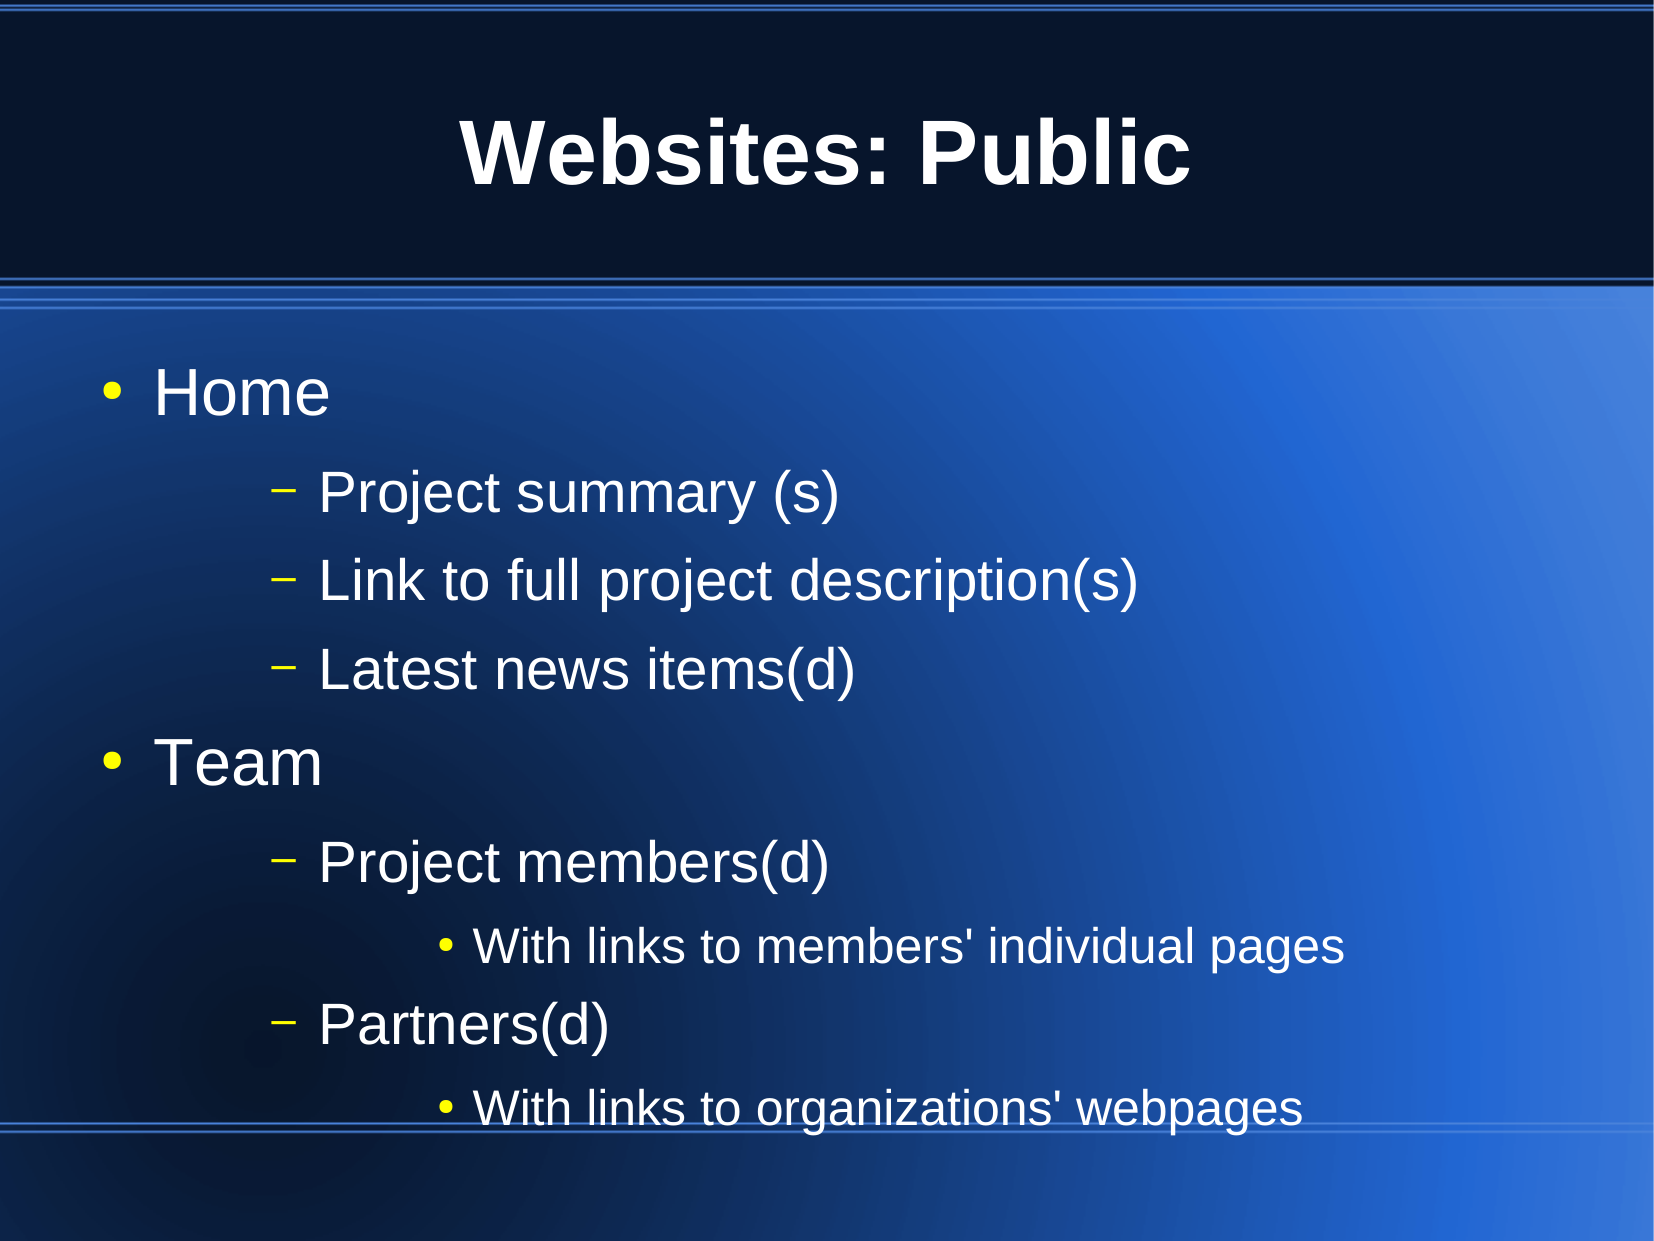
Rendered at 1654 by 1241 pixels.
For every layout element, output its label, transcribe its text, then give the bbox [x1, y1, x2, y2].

title Websites: Public [82, 49, 1571, 257]
picture [0, 0, 1654, 1241]
list Home Project summary (s) Link to full project description(s) Latest news items(d) Team Project members(d) With links to members' individual pages Partners(d) With links to organizations' webpages [82, 355, 1571, 1136]
